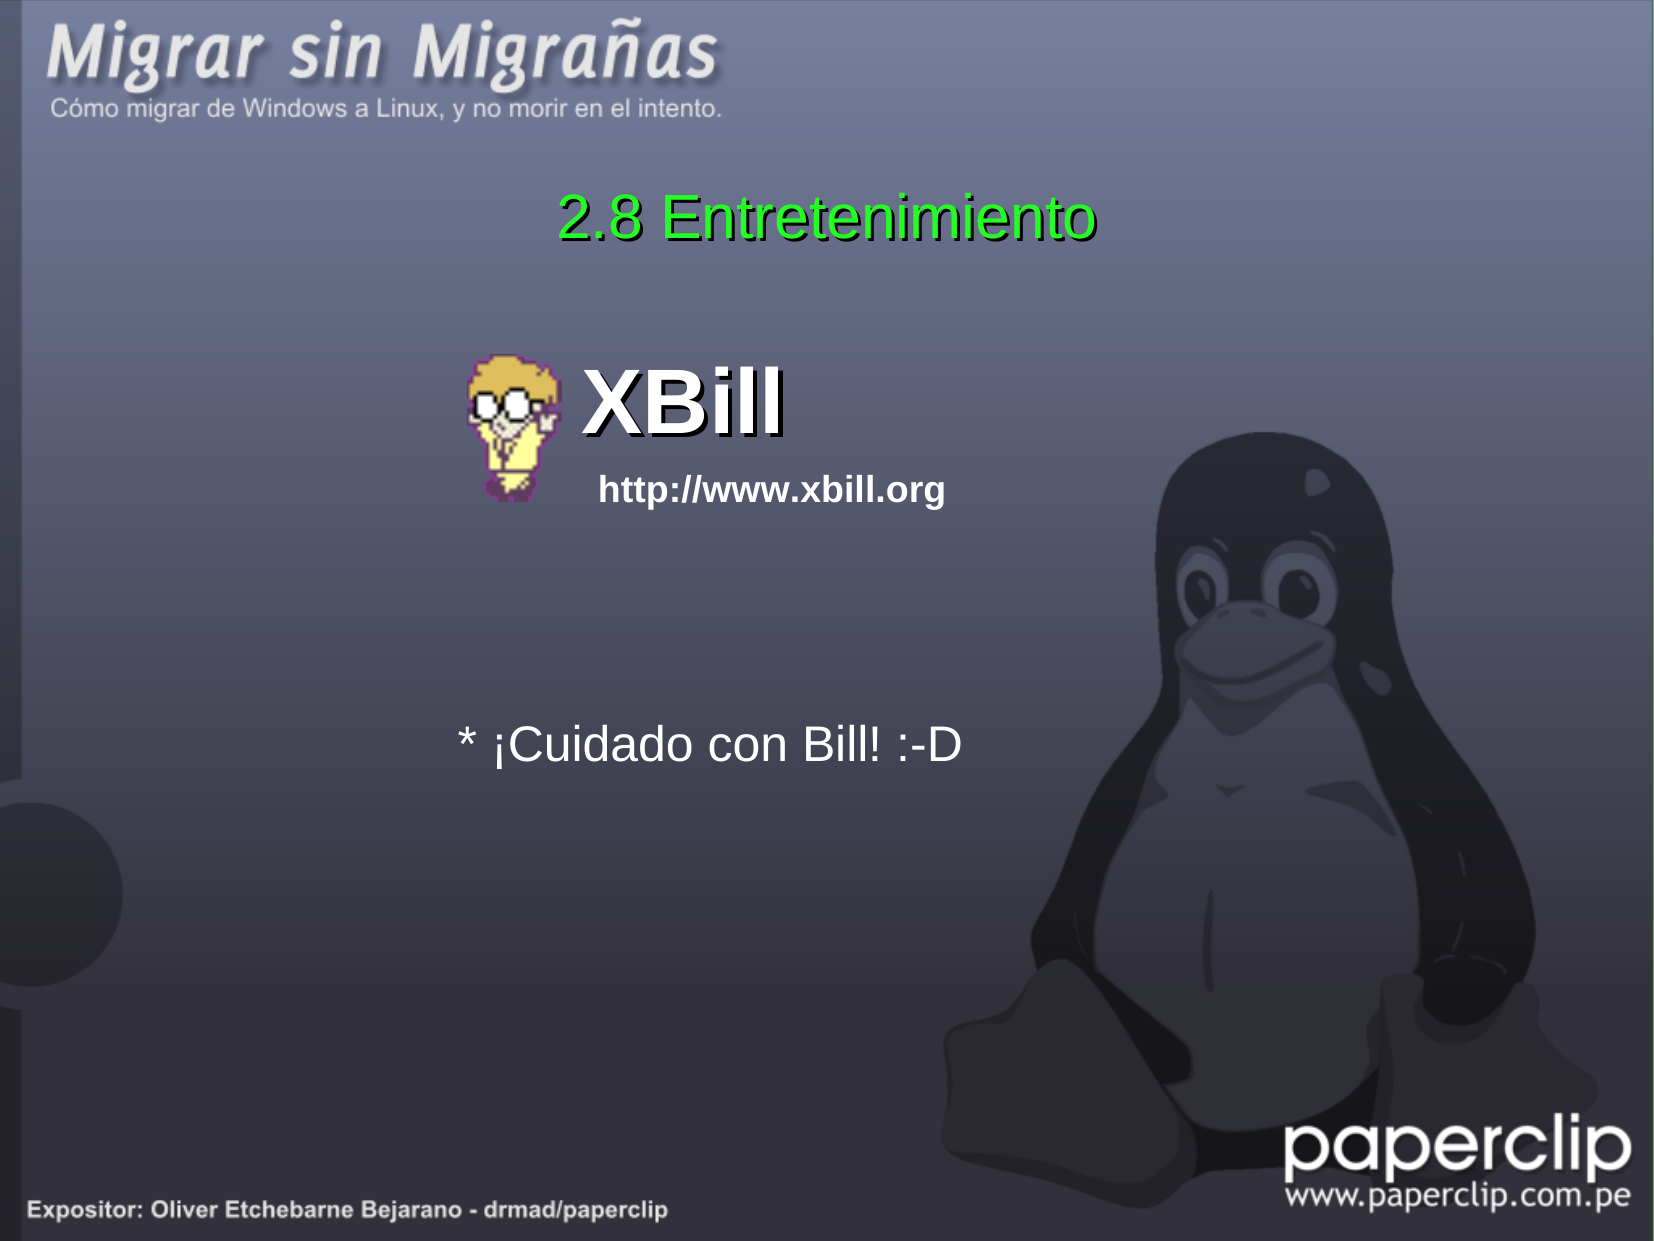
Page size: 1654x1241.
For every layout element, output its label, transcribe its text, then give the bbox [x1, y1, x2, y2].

text_box * ¡Cuidado con Bill! :-D [442, 708, 1654, 780]
picture [0, 0, 1654, 1241]
text_box XBill [566, 342, 1542, 461]
text_box http://www.xbill.org [583, 461, 962, 518]
title 2.8 Entretenimiento [82, 177, 1572, 257]
